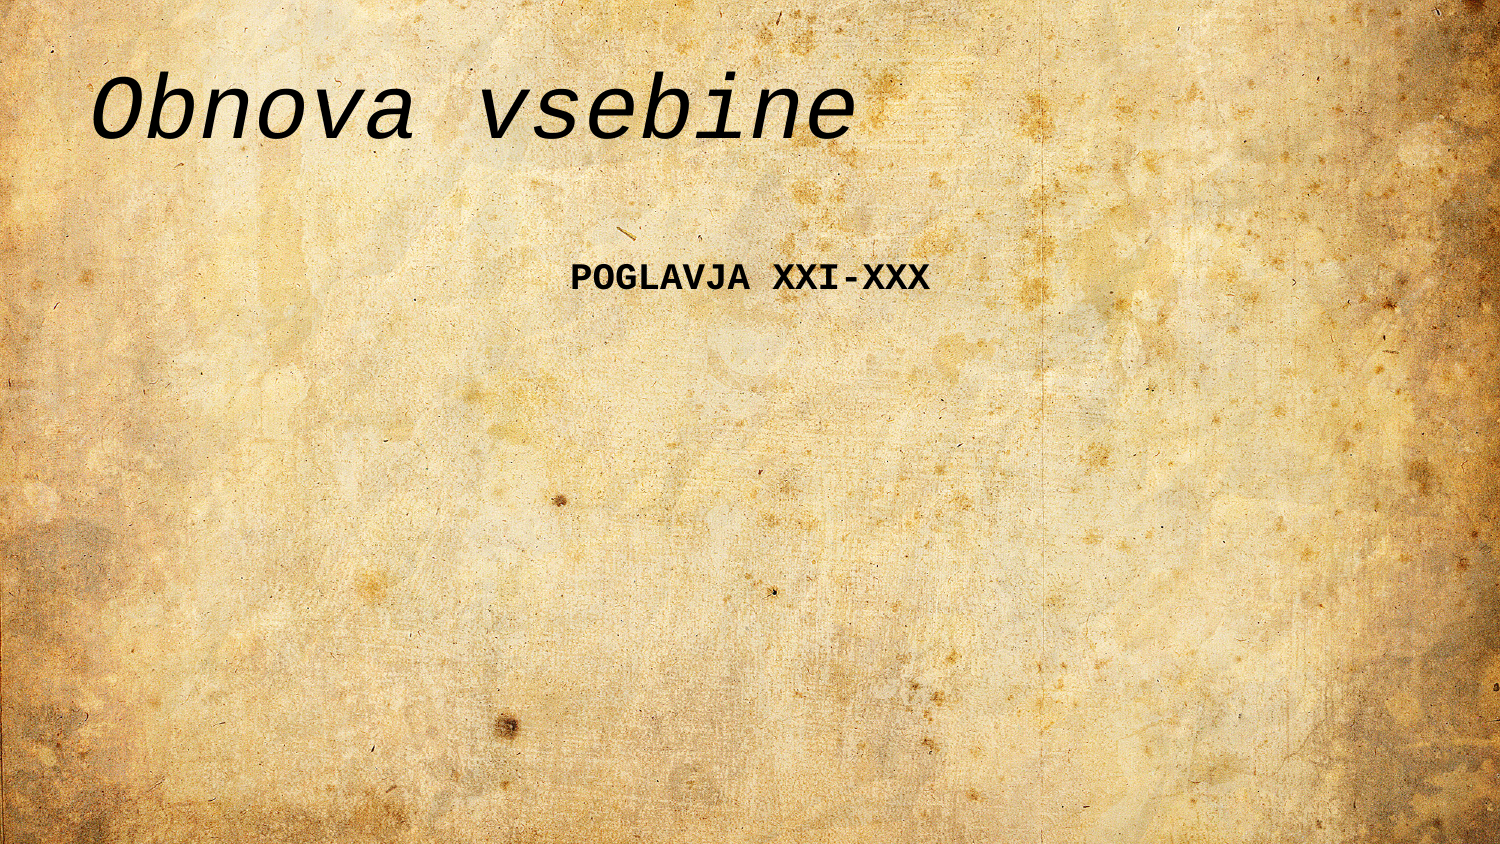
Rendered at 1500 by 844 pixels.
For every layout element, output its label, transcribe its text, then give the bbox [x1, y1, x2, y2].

text_box POGLAVJA XXI-XXX [0, 244, 1500, 350]
picture [0, 0, 1500, 244]
picture [0, 350, 1500, 844]
